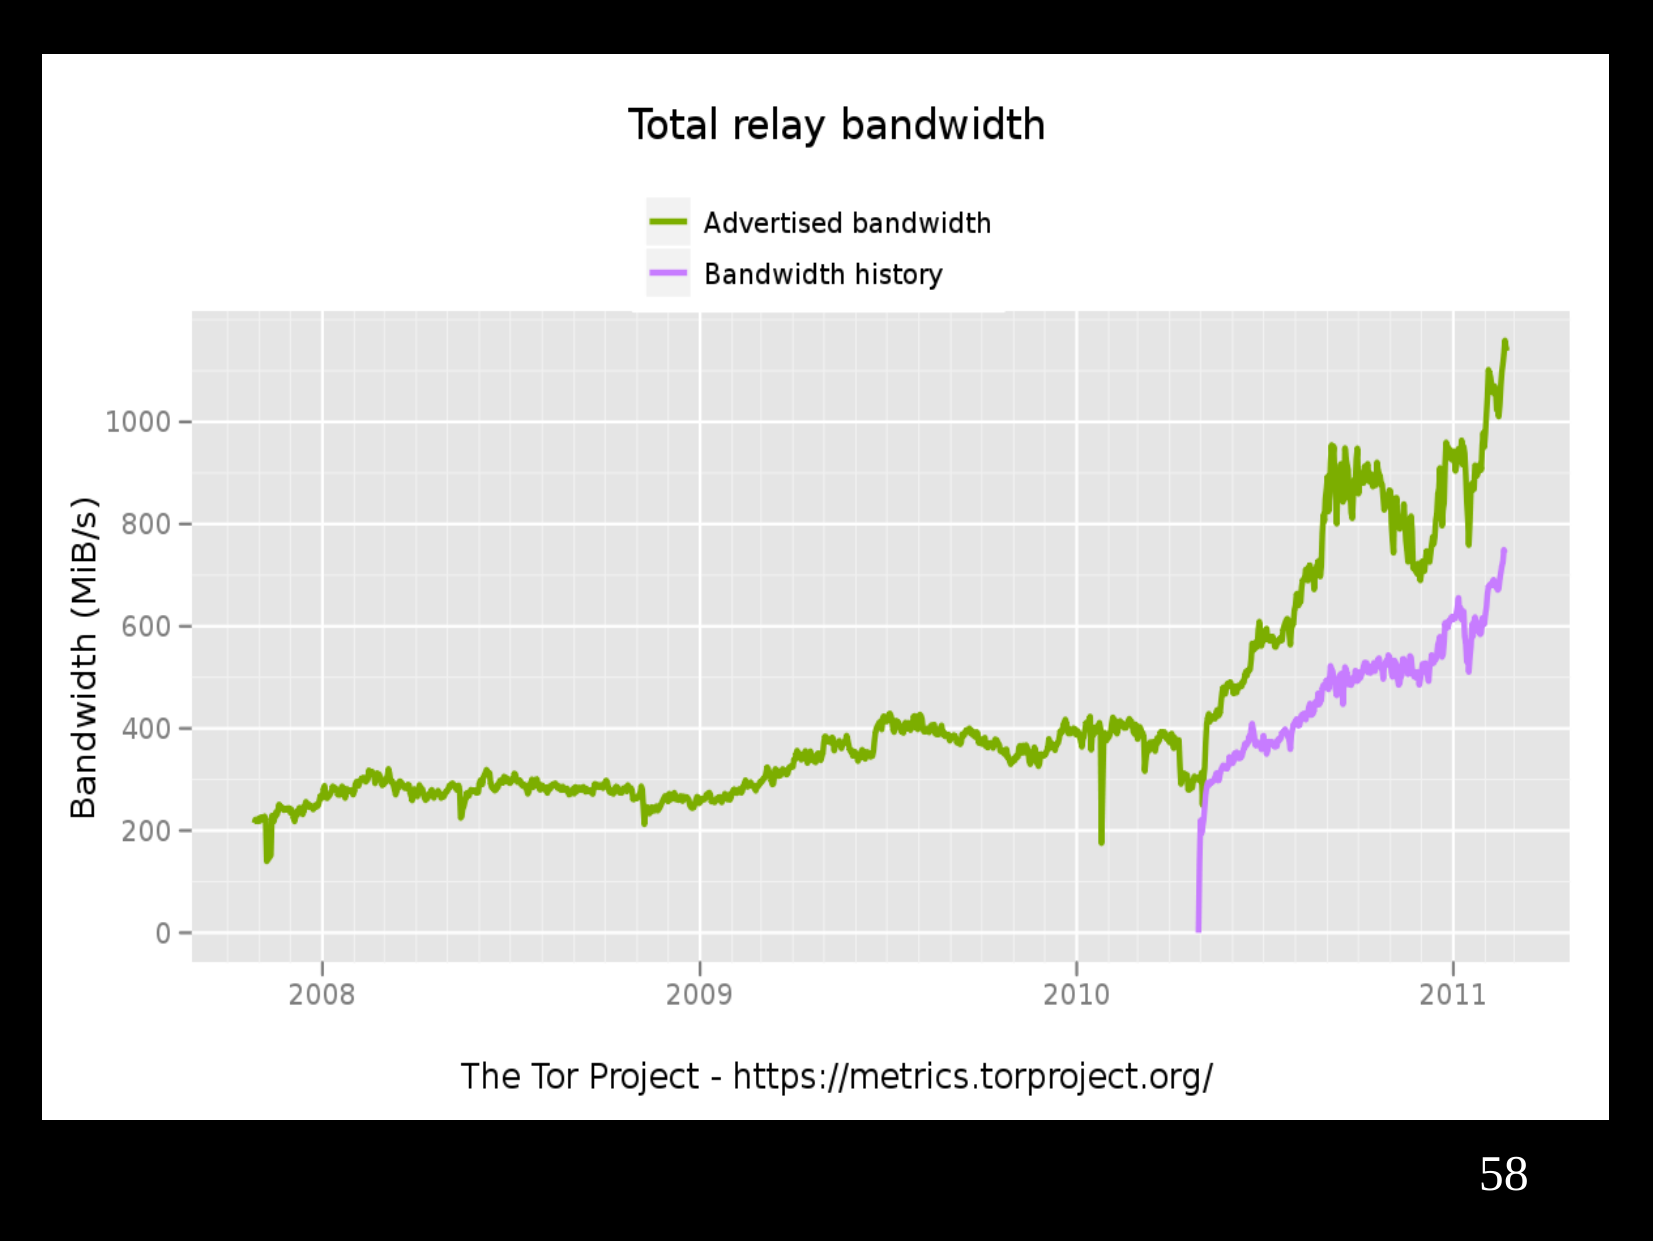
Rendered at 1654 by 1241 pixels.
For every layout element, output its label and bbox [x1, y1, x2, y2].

picture [42, 54, 1609, 1120]
